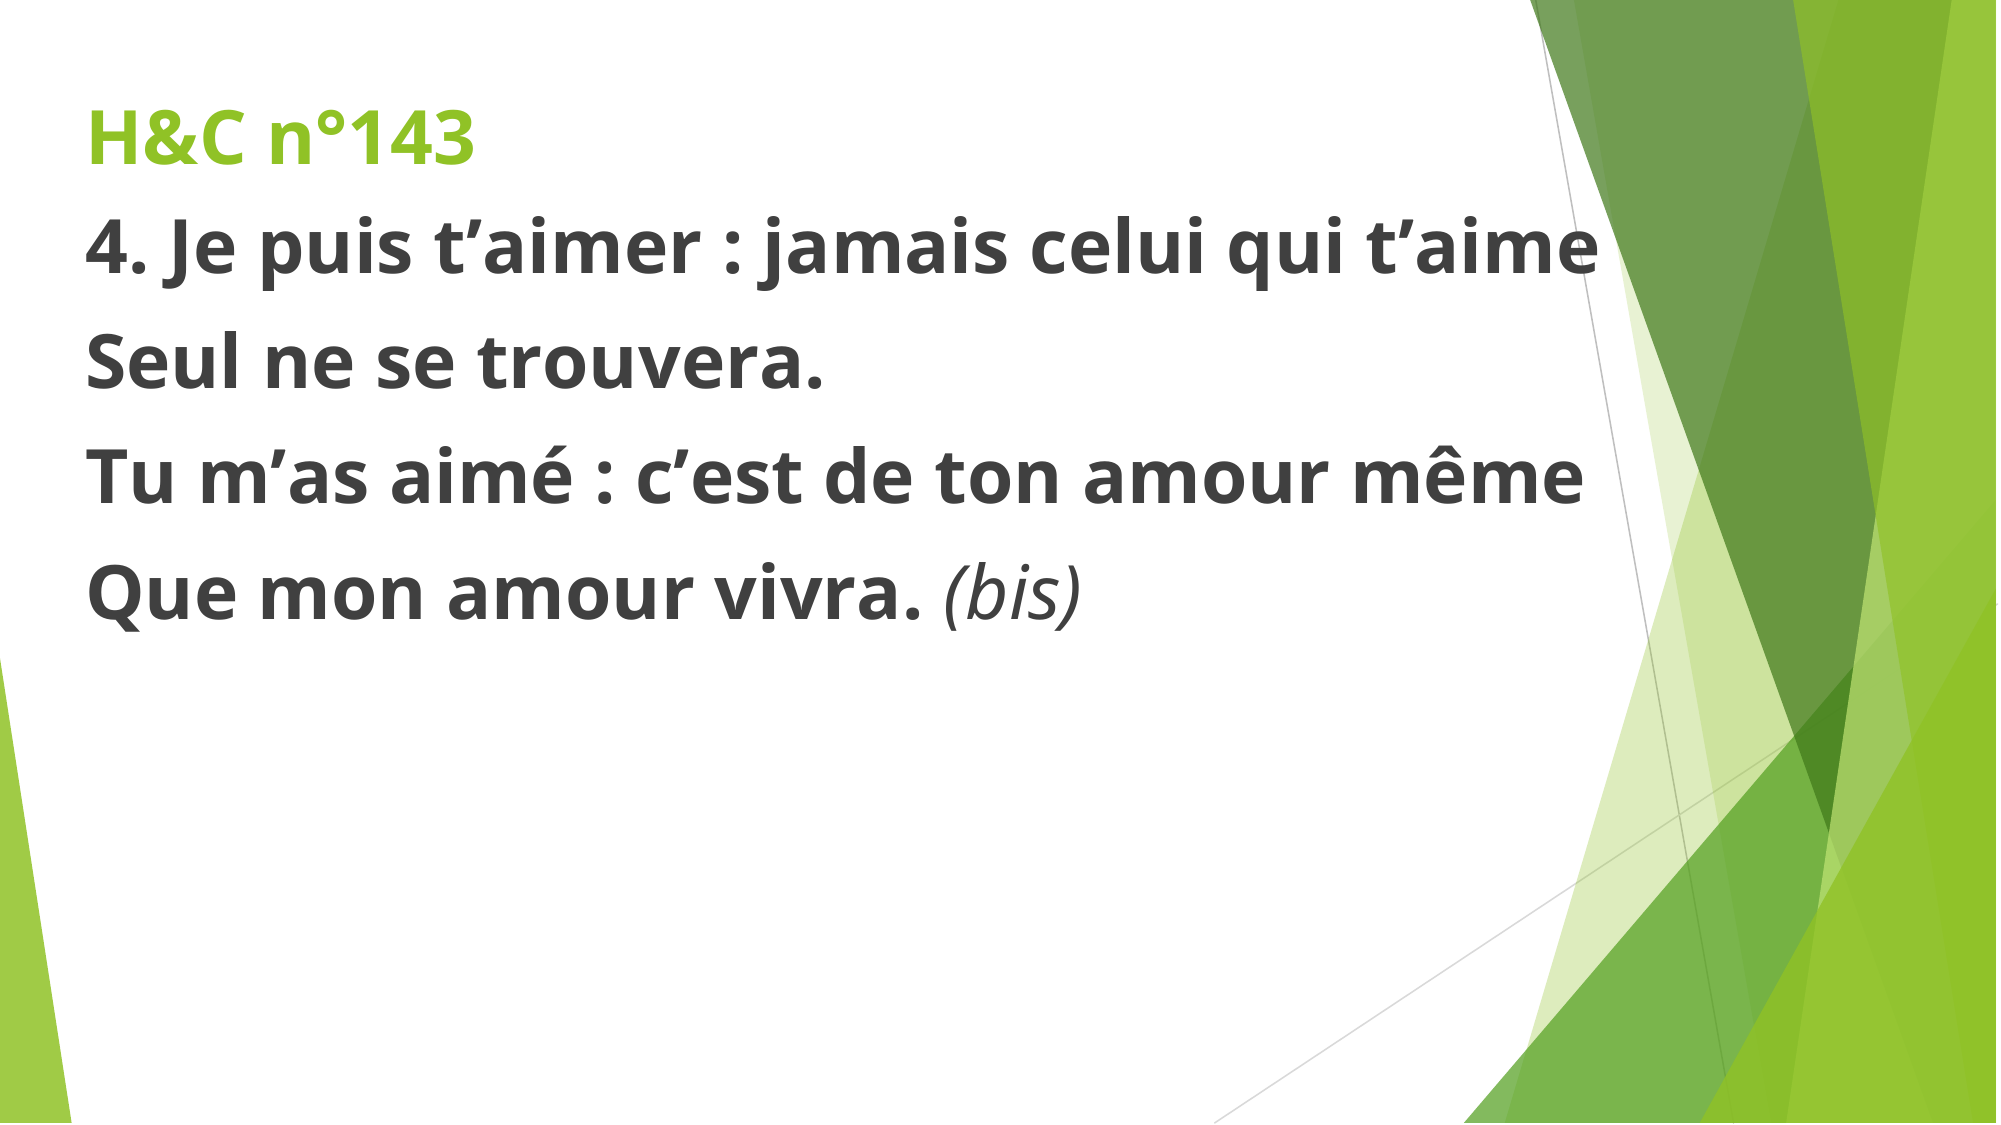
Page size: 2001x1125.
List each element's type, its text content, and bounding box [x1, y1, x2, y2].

text_box 4. Je puis t’aimer : jamais celui qui t’aime Seul ne se trouvera. Tu m’as aimé : c’est de ton amour même Que mon amour vivra. (bis) [70, 177, 1837, 1079]
text_box H&C n°143 [70, 82, 603, 177]
